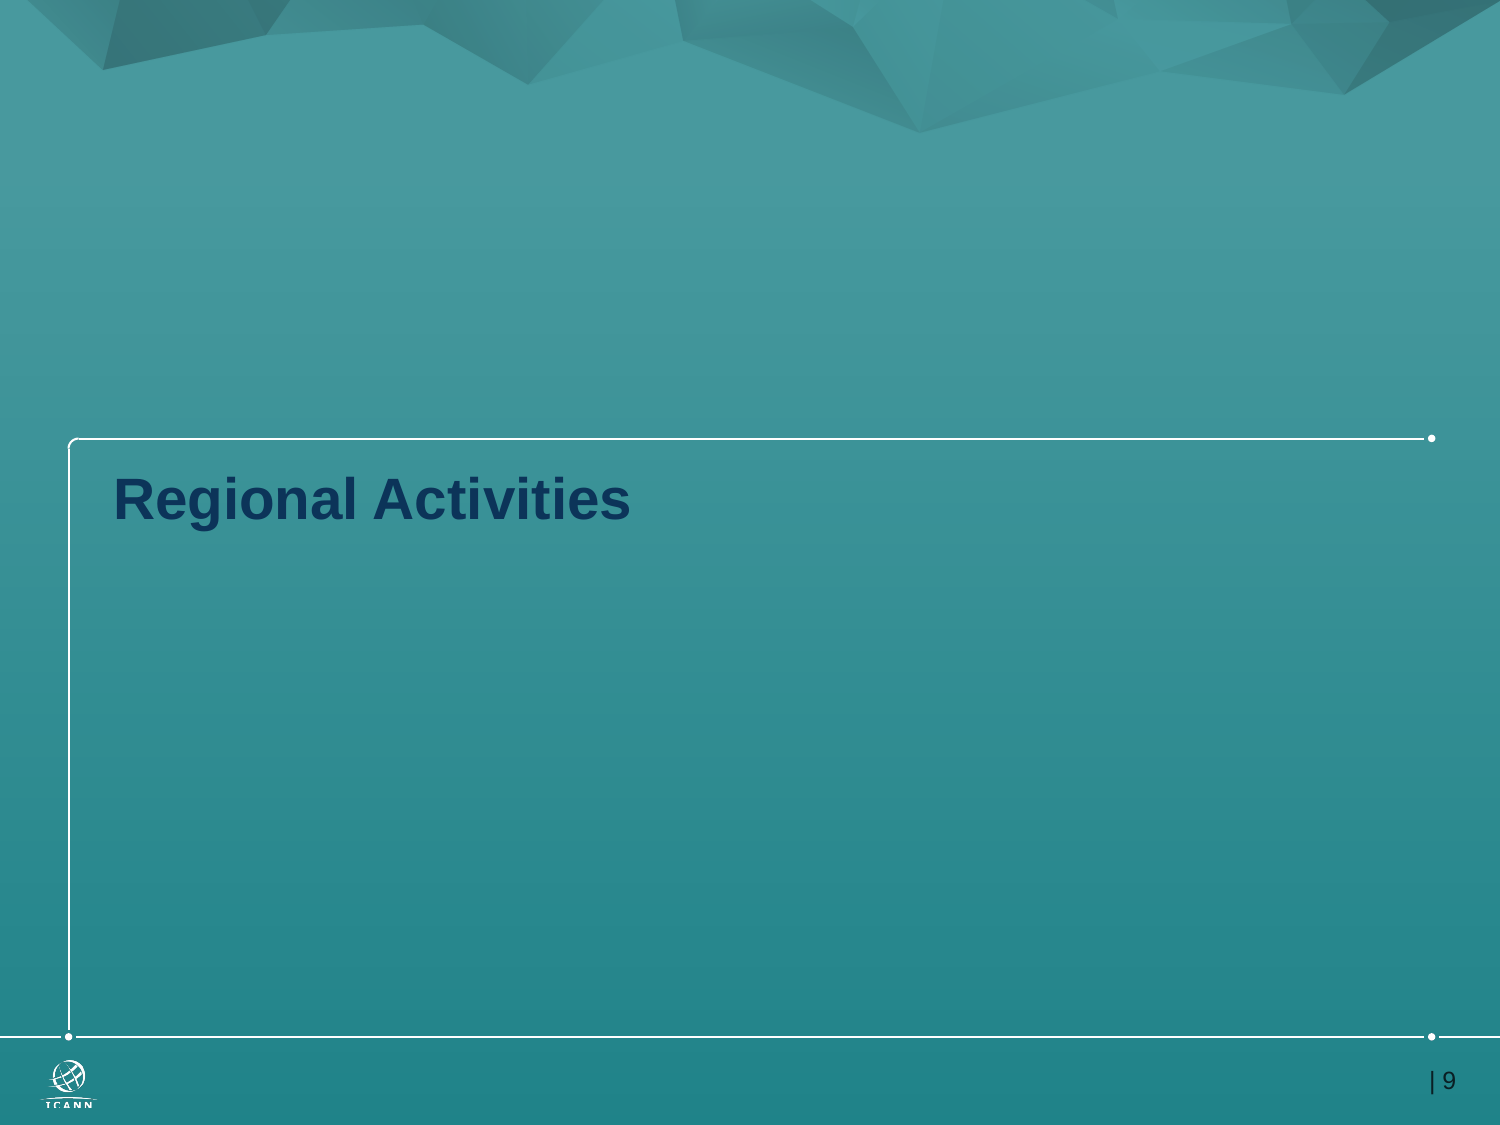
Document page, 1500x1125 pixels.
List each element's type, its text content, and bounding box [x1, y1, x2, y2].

list Regional Activities [98, 453, 1396, 604]
picture [0, 0, 1500, 1125]
